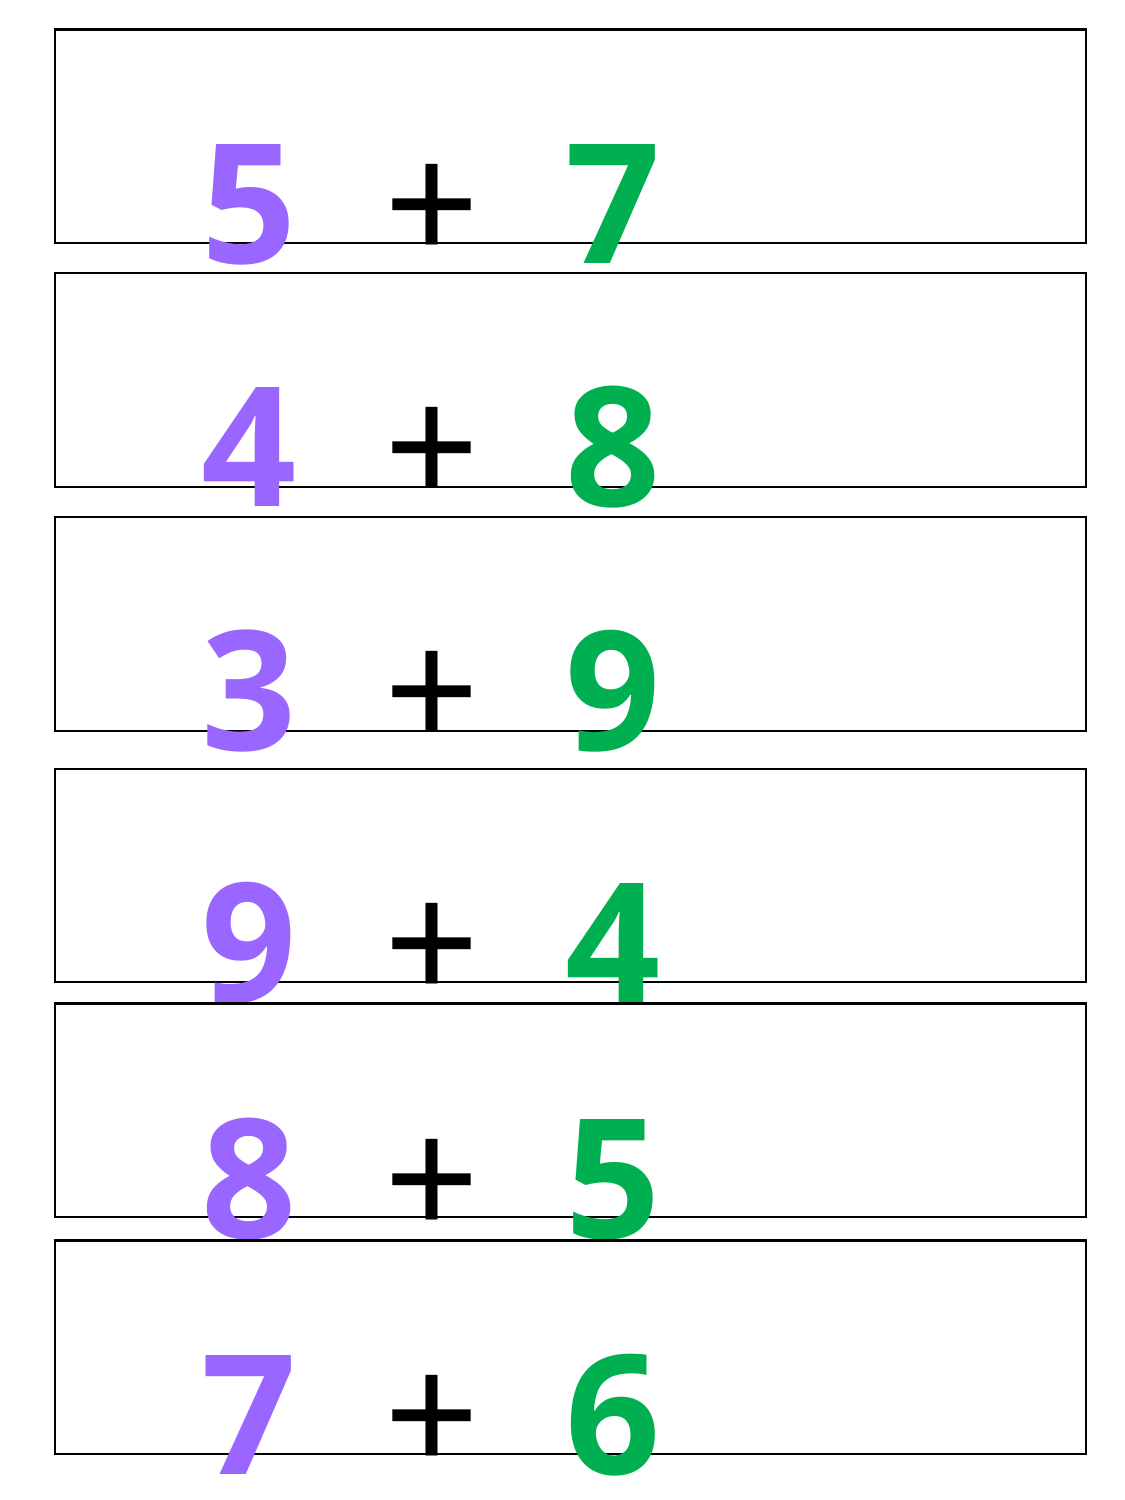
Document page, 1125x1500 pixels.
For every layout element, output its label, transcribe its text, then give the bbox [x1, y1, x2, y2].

text_box [55, 517, 1086, 731]
text_box [55, 1241, 1086, 1454]
text_box 5 + 7 [187, 89, 677, 273]
text_box 3 + 9 [187, 576, 677, 769]
text_box 9 + 4 [231, 902, 265, 941]
text_box [55, 30, 1086, 243]
text_box 9 + 4 [187, 828, 677, 1004]
text_box 4 + 8 [187, 333, 677, 517]
text_box [55, 273, 1086, 487]
text_box 7 + 6 [187, 1300, 677, 1500]
text_box [55, 1004, 1086, 1217]
text_box [55, 769, 1086, 982]
text_box 8 + 5 [187, 1064, 677, 1241]
